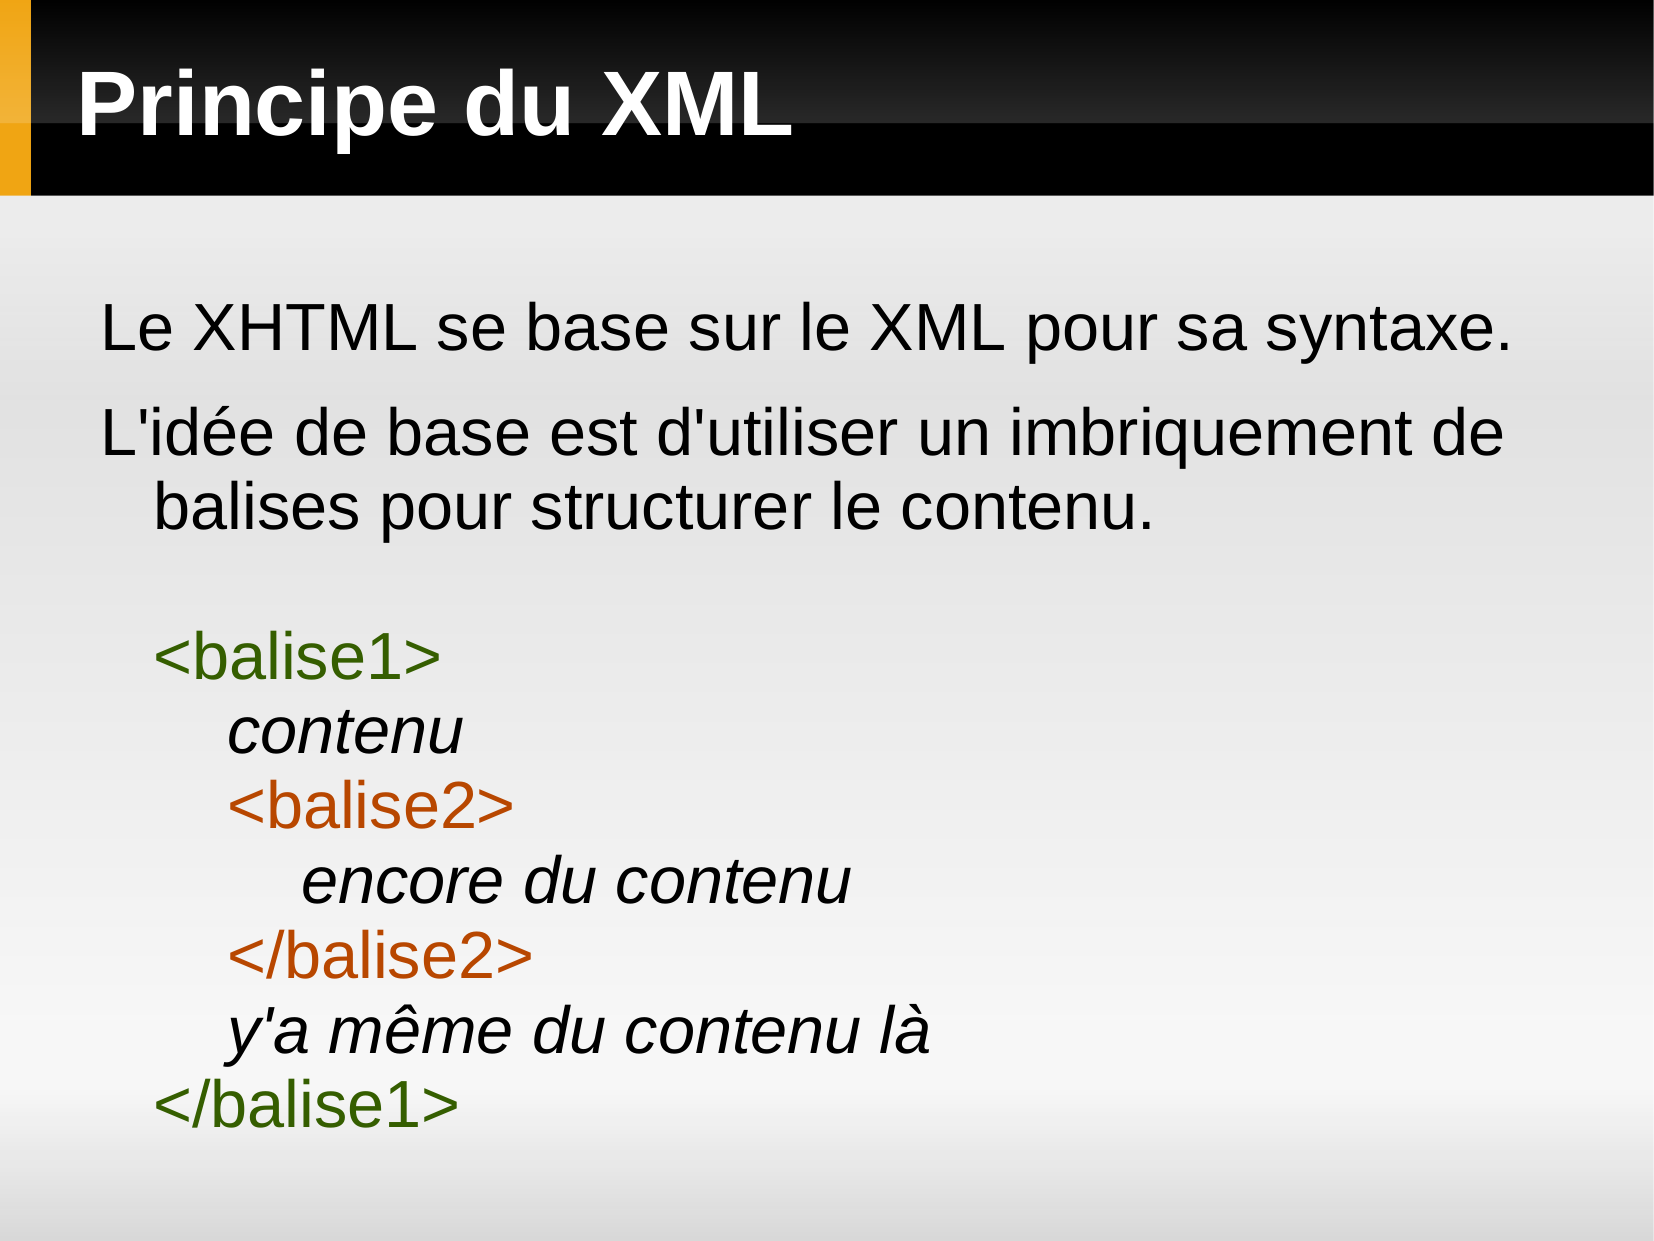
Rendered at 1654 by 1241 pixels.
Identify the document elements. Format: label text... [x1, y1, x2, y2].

picture [0, 0, 1654, 1241]
title Principe du XML [76, 7, 1565, 200]
list Le XHTML se base sur le XML pour sa syntaxe. L'idée de base est d'utiliser un imbriquement de balises pour structurer le contenu. <balise1> contenu <balise2> encore du contenu </balise2> y'a même du contenu là </balise1> [82, 290, 1571, 1217]
